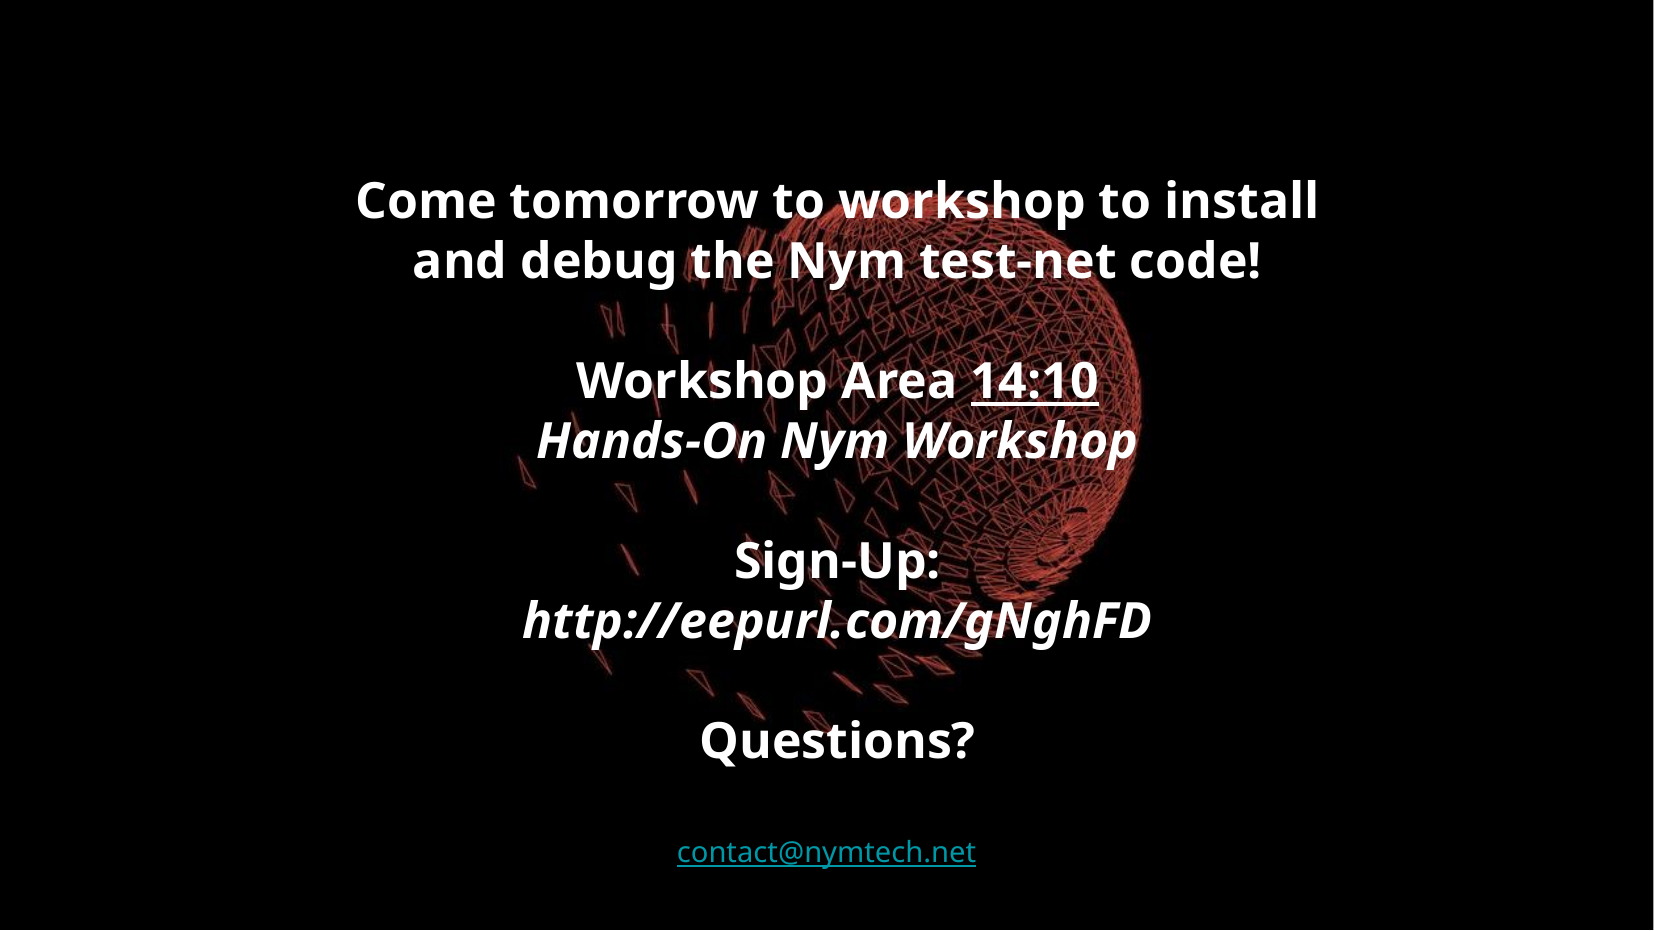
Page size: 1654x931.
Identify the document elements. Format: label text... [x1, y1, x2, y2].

picture [656, 263, 667, 273]
picture [624, 263, 635, 273]
picture [530, 263, 541, 272]
picture [485, 263, 496, 272]
picture [1165, 263, 1176, 272]
picture [422, 265, 431, 273]
picture [331, 0, 1382, 928]
title Come tomorrow to workshop to install and debug the Nym test-net code! Workshop Area 14:10 Hands-On Nym Workshop Sign-Up: http://eepurl.com/gNghFD Questions? [305, 153, 1371, 263]
title contact@nymtech.net [294, 818, 1360, 928]
picture [592, 263, 603, 272]
picture [1196, 263, 1207, 272]
